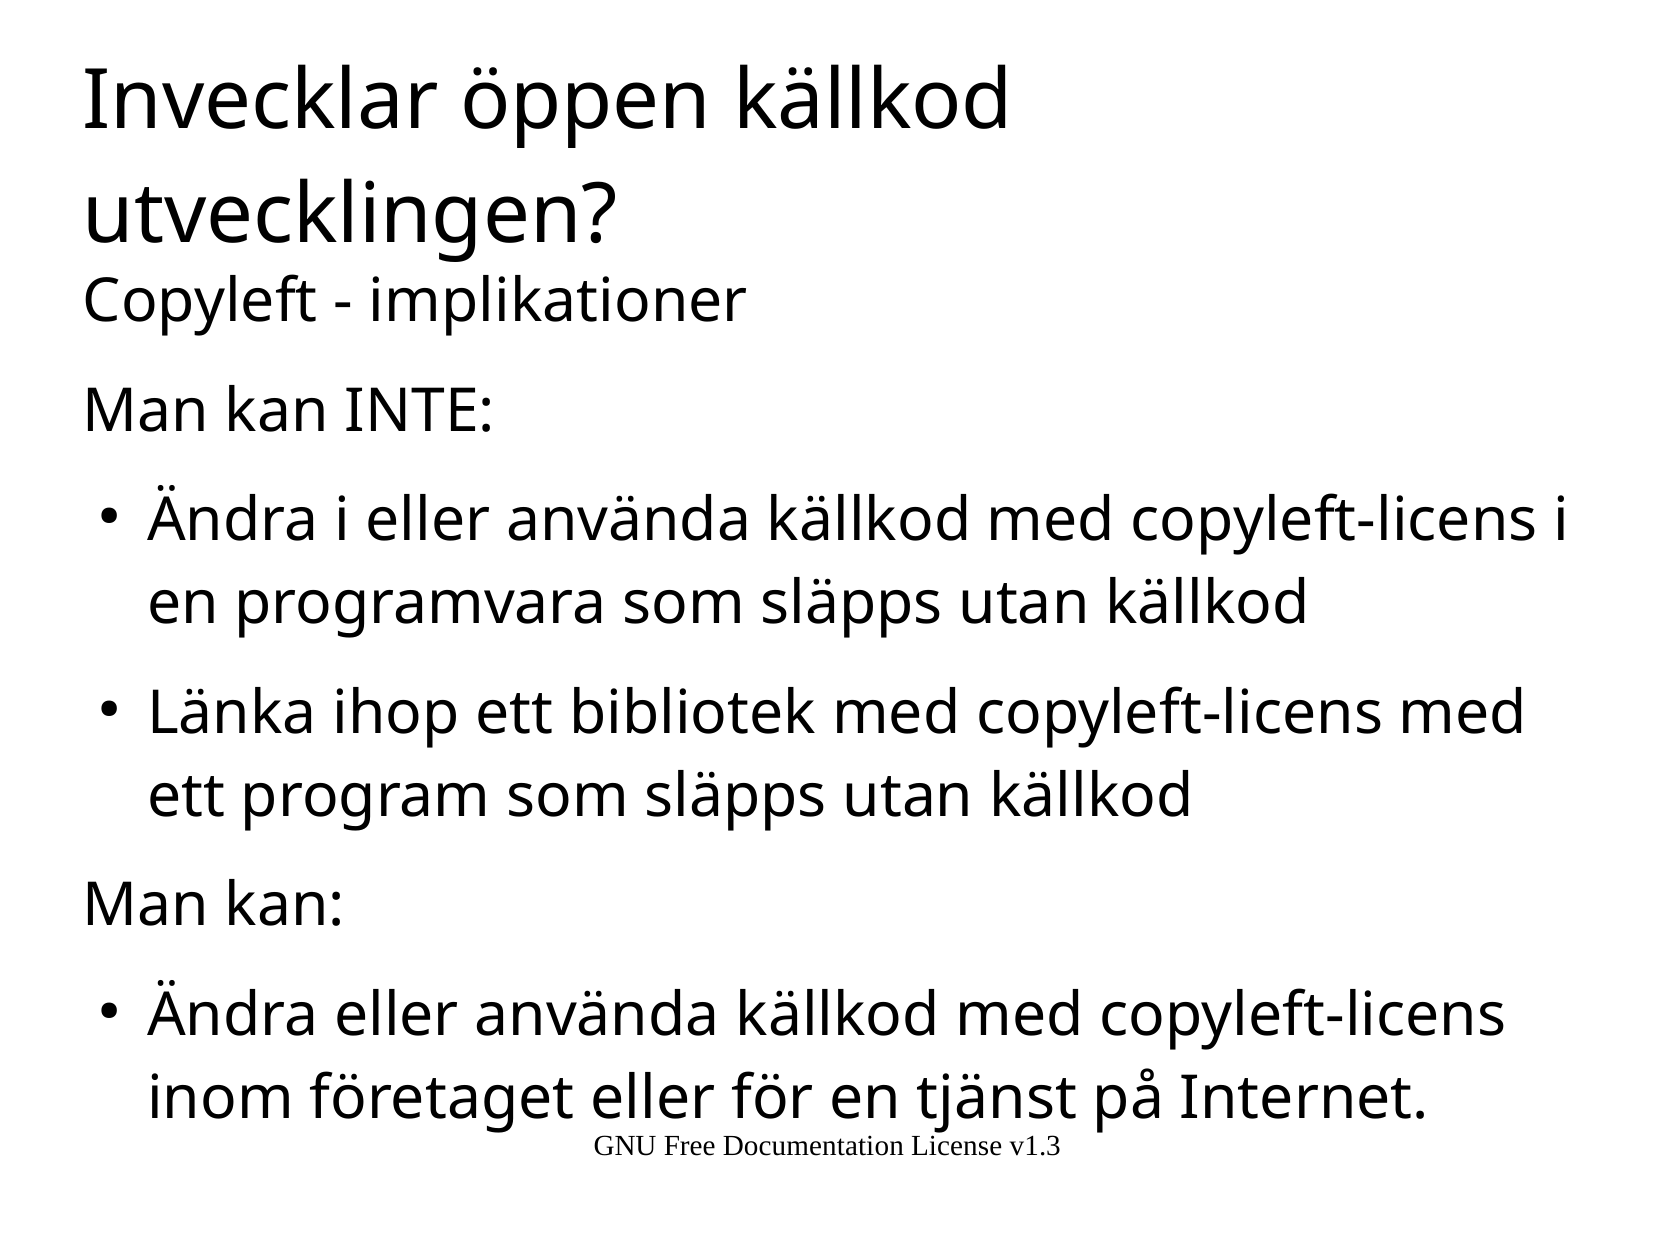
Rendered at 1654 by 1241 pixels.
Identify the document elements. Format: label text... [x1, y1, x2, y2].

title Invecklar öppen källkod utvecklingen? [82, 49, 1571, 256]
list Copyleft - implikationer Man kan INTE: Ändra i eller använda källkod med copyleft-licens i en programvara som släpps utan källkod Länka ihop ett bibliotek med copyleft-licens med ett program som släpps utan källkod Man kan: Ändra eller använda källkod med copyleft-licens inom företaget eller för en tjänst på Internet. [82, 256, 1619, 1146]
